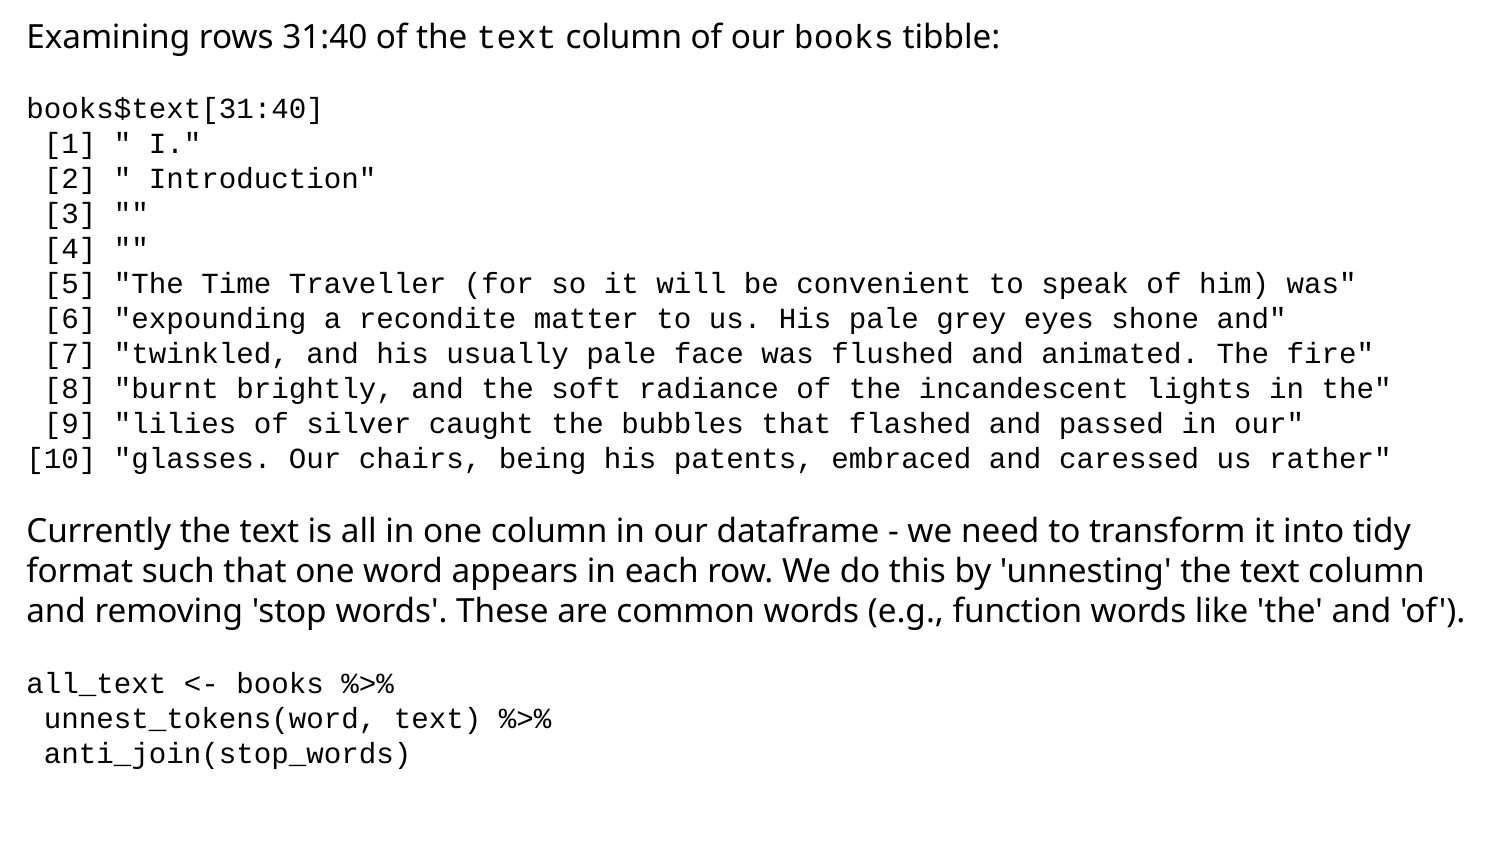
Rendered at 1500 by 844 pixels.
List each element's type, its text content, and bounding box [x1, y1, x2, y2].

text_box Examining rows 31:40 of the text column of our books tibble: books$text[31:40] [1] " I." [2] " Introduction" [3] "" [4] "" [5] "The Time Traveller (for so it will be convenient to speak of him) was" [6] "expounding a recondite matter to us. His pale grey eyes shone and" [7] "twinkled, and his usually pale face was flushed and animated. The fire" [8] "burnt brightly, and the soft radiance of the incandescent lights in the" [9] "lilies of silver caught the bubbles that flashed and passed in our" [10] "glasses. Our chairs, being his patents, embraced and caressed us rather" Currently the text is all in one column in our dataframe - we need to transform it into tidy format such that one word appears in each row. We do this by 'unnesting' the text column and removing 'stop words'. These are common words (e.g., function words like 'the' and 'of'). all_text <- books %>% unnest_tokens(word, text) %>% anti_join(stop_words) [11, 0, 1489, 808]
